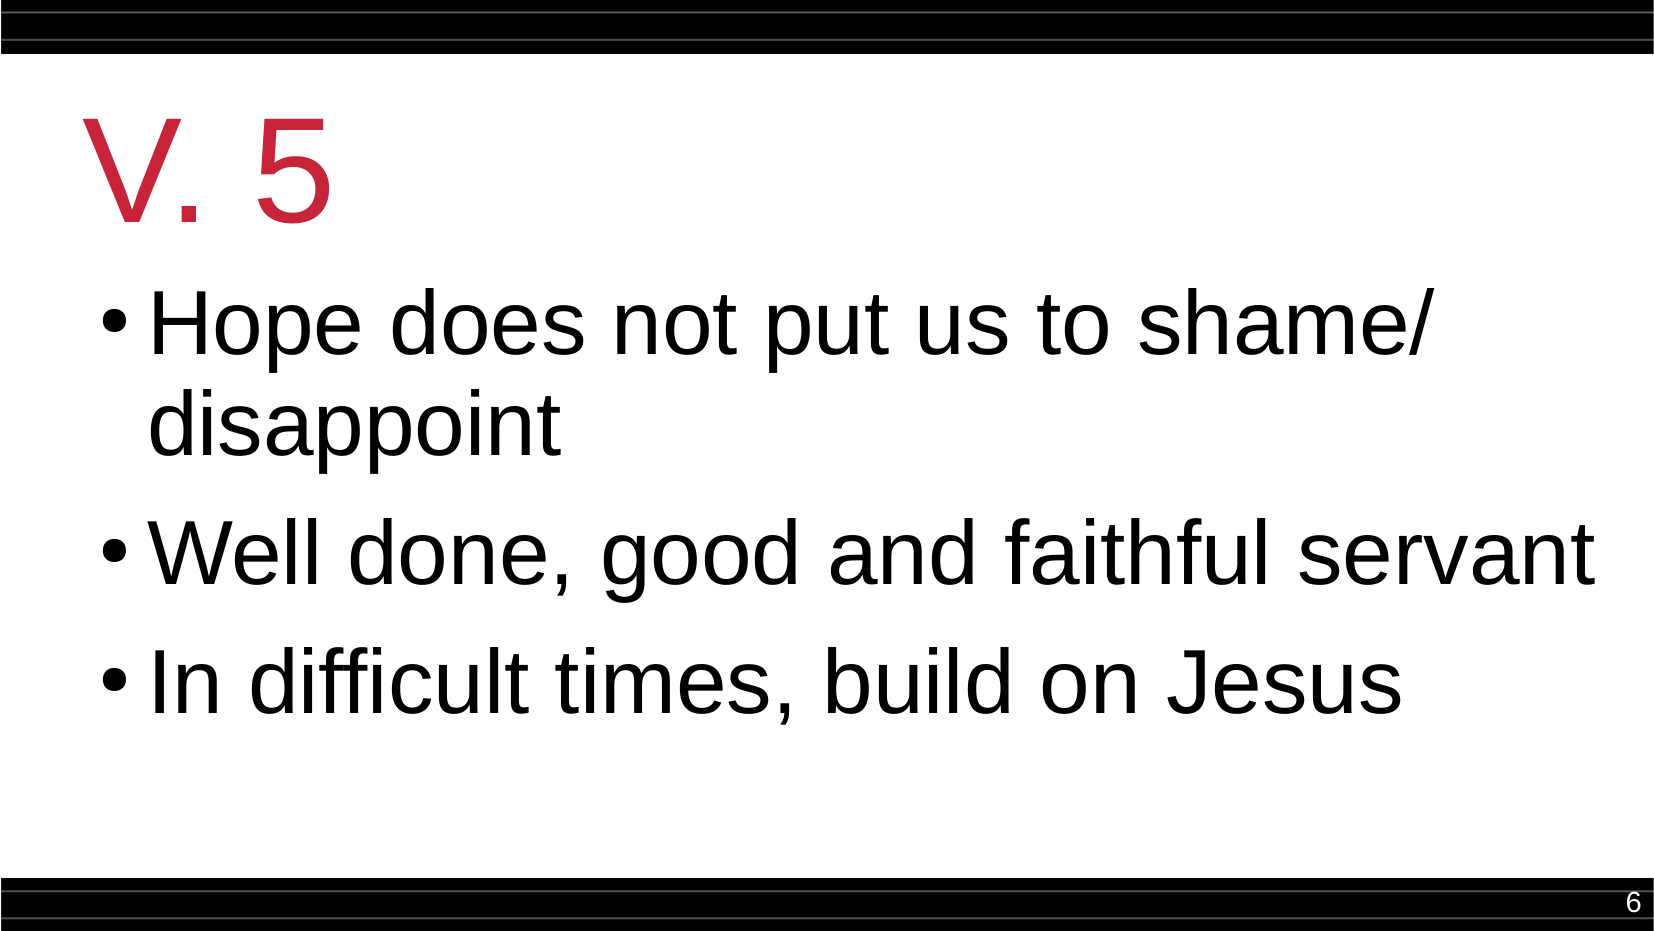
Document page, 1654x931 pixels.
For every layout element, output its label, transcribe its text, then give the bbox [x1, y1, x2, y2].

list Hope does not put us to shame/ disappoint Well done, good and faithful servant In difficult times, build on Jesus [82, 271, 1613, 826]
picture [1, 0, 1654, 54]
title V. 5 [82, 86, 1571, 255]
picture [1, 878, 1654, 931]
